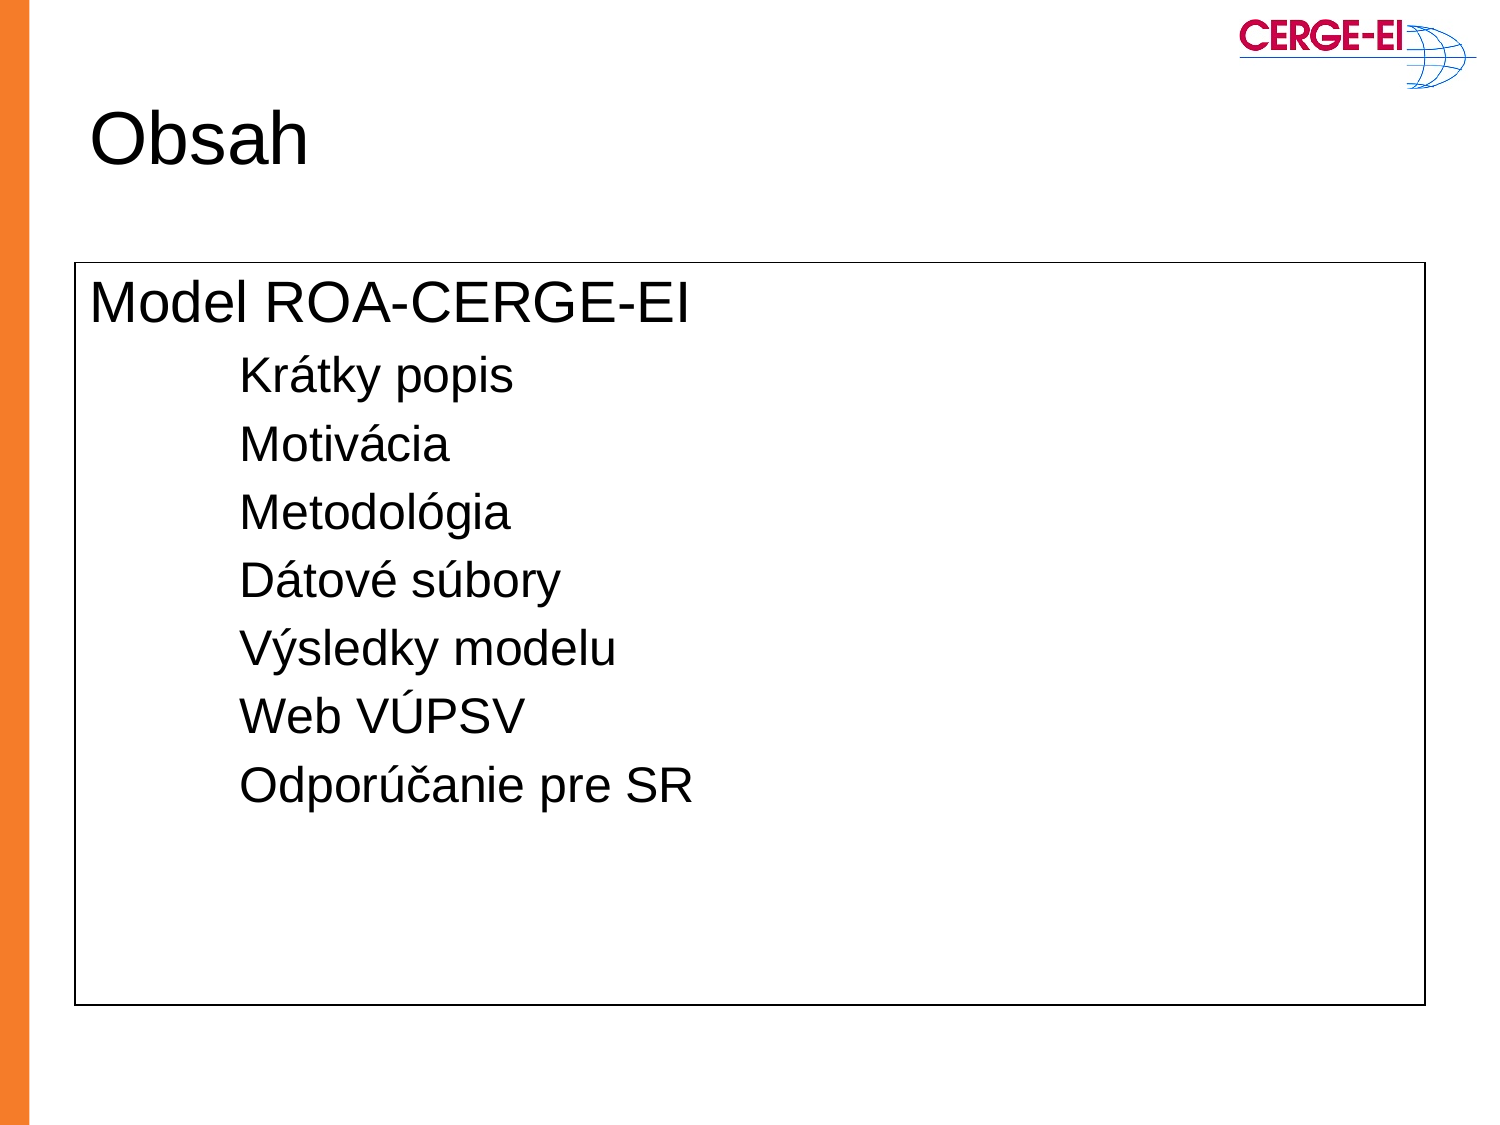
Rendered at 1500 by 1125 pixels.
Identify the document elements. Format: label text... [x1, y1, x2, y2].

list Model ROA-CERGE-EI Krátky popis Motivácia Metodológia Dátové súbory Výsledky modelu Web VÚPSV Odporúčanie pre SR [75, 262, 1426, 1006]
picture [1239, 19, 1477, 89]
title Obsah [75, 45, 1426, 233]
